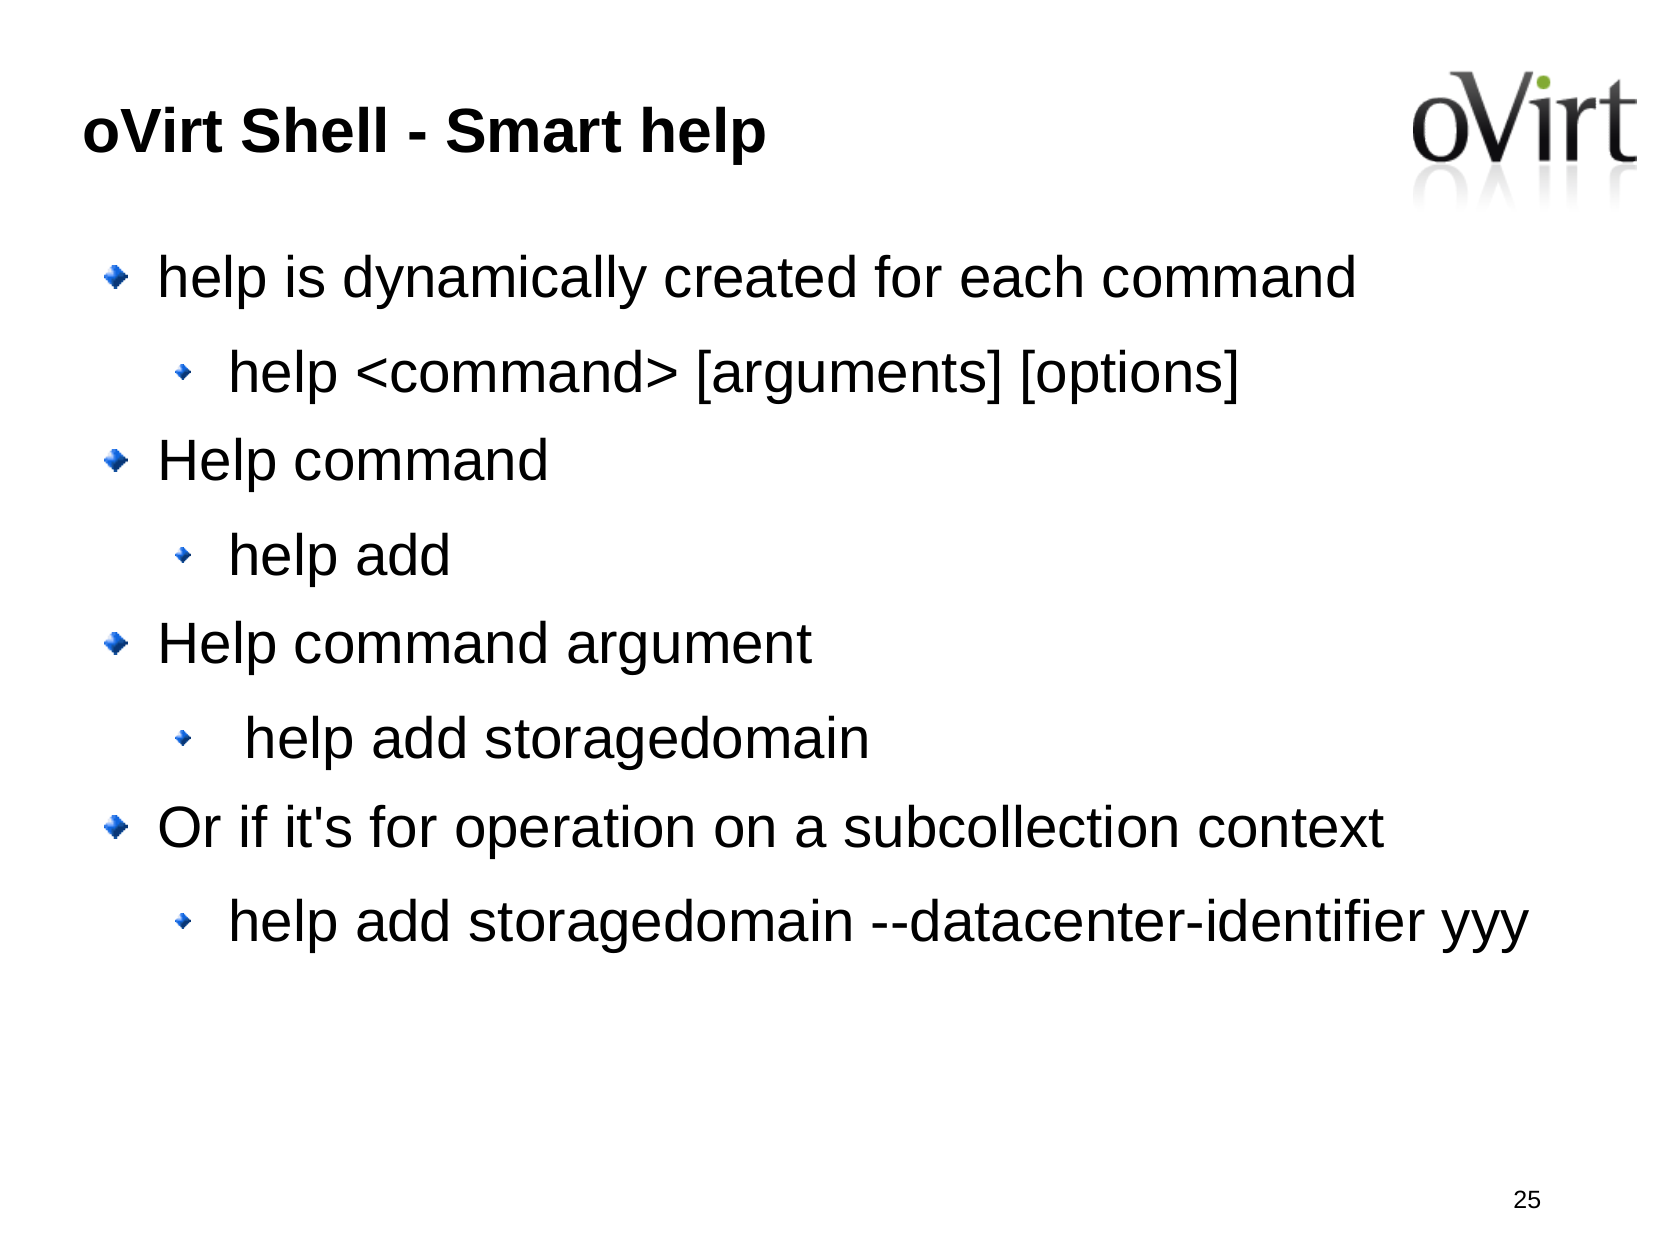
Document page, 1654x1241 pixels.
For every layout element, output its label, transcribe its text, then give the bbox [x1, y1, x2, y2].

list help is dynamically created for each command help <command> [arguments] [options] Help command help add Help command argument help add storagedomain Or if it's for operation on a subcollection context help add storagedomain --datacenter-identifier yyy [86, 244, 1576, 1039]
title oVirt Shell - Smart help [82, 37, 1303, 226]
picture [1413, 63, 1637, 212]
